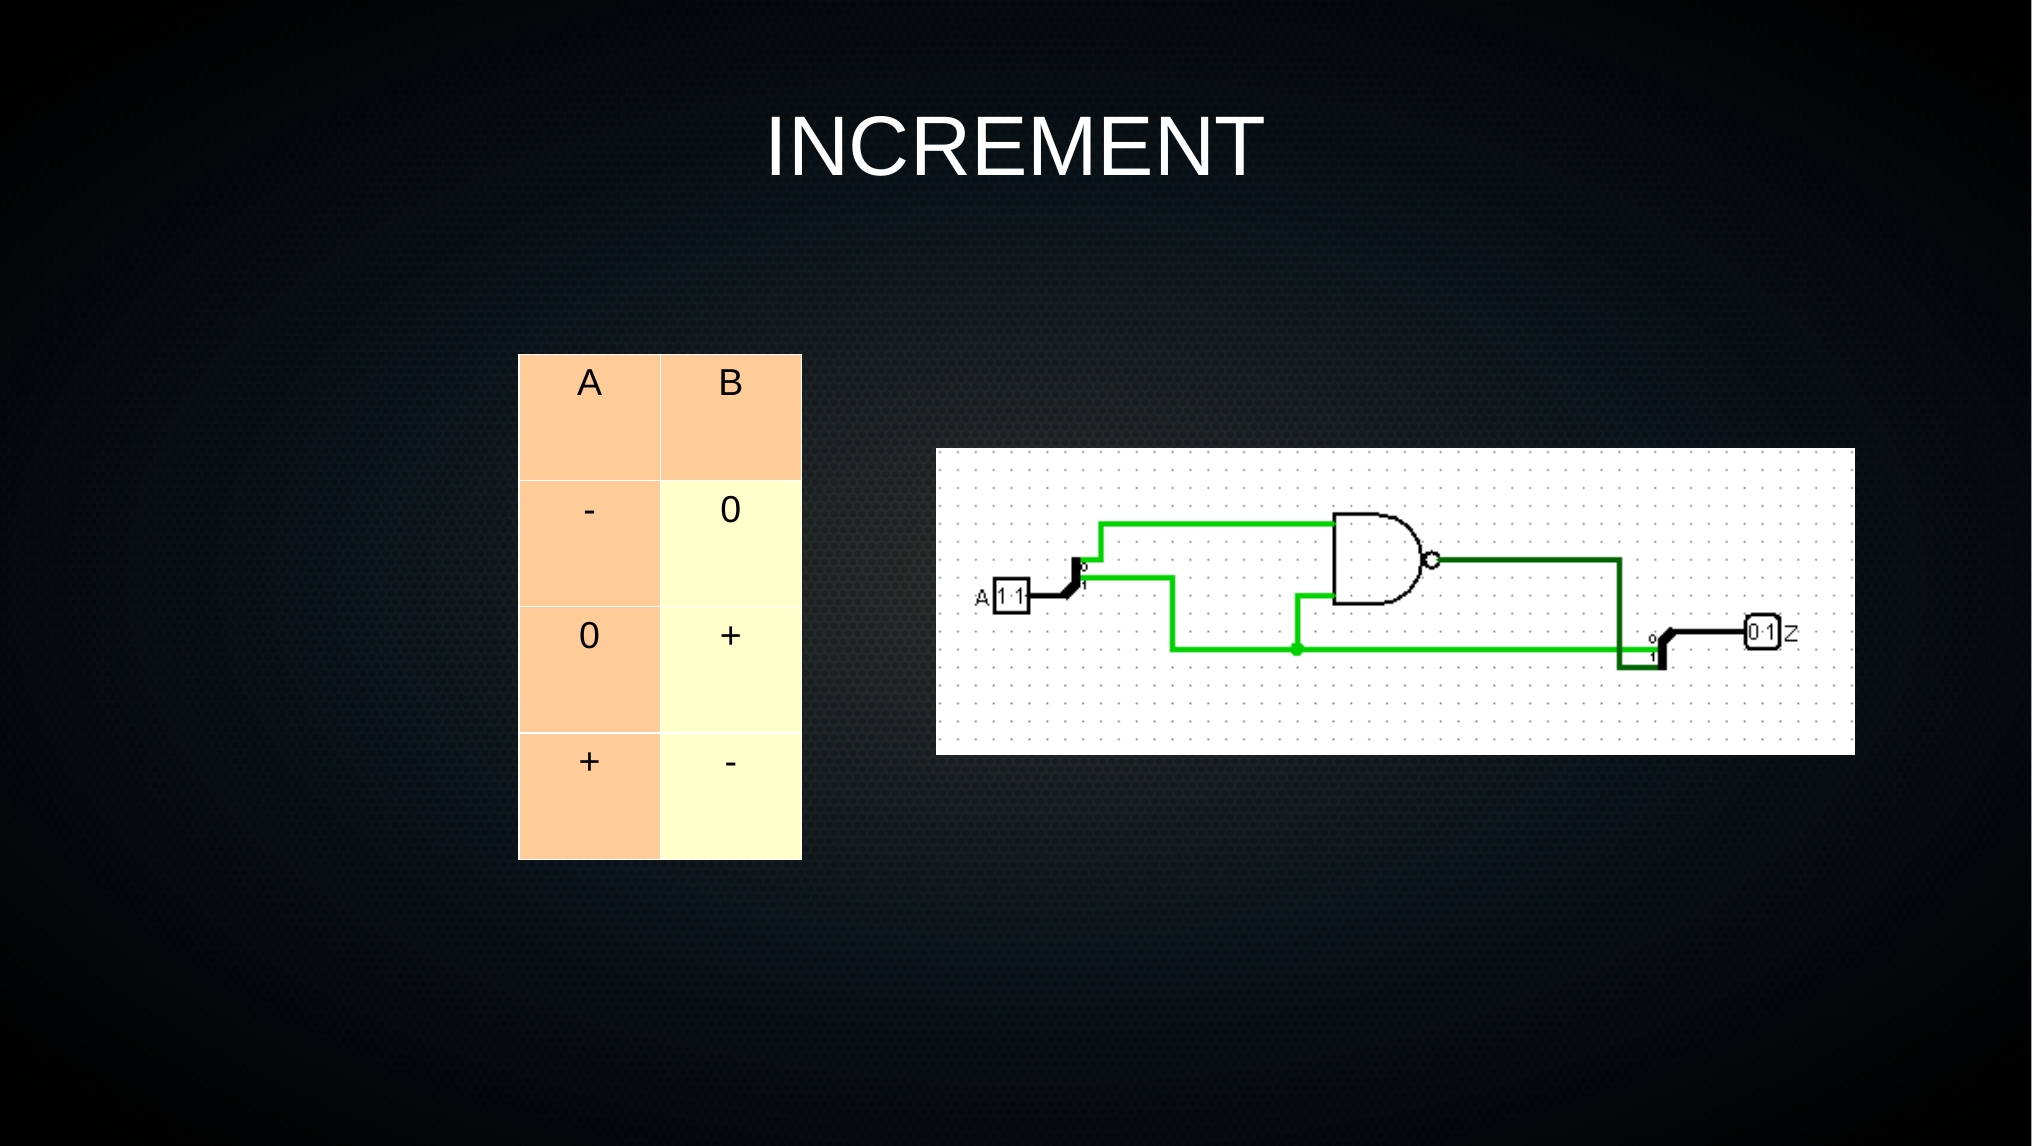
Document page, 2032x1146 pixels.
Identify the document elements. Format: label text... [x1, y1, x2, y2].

table_header A [520, 355, 660, 480]
table_cell - [661, 734, 801, 859]
table_cell + [520, 734, 660, 859]
picture [0, 0, 2032, 1146]
text_box INCREMENT [101, 45, 1930, 237]
table_cell - [520, 481, 660, 606]
table_cell 0 [661, 481, 801, 606]
table_header B [661, 355, 801, 480]
table_cell + [661, 607, 801, 732]
table_cell 0 [520, 607, 660, 732]
